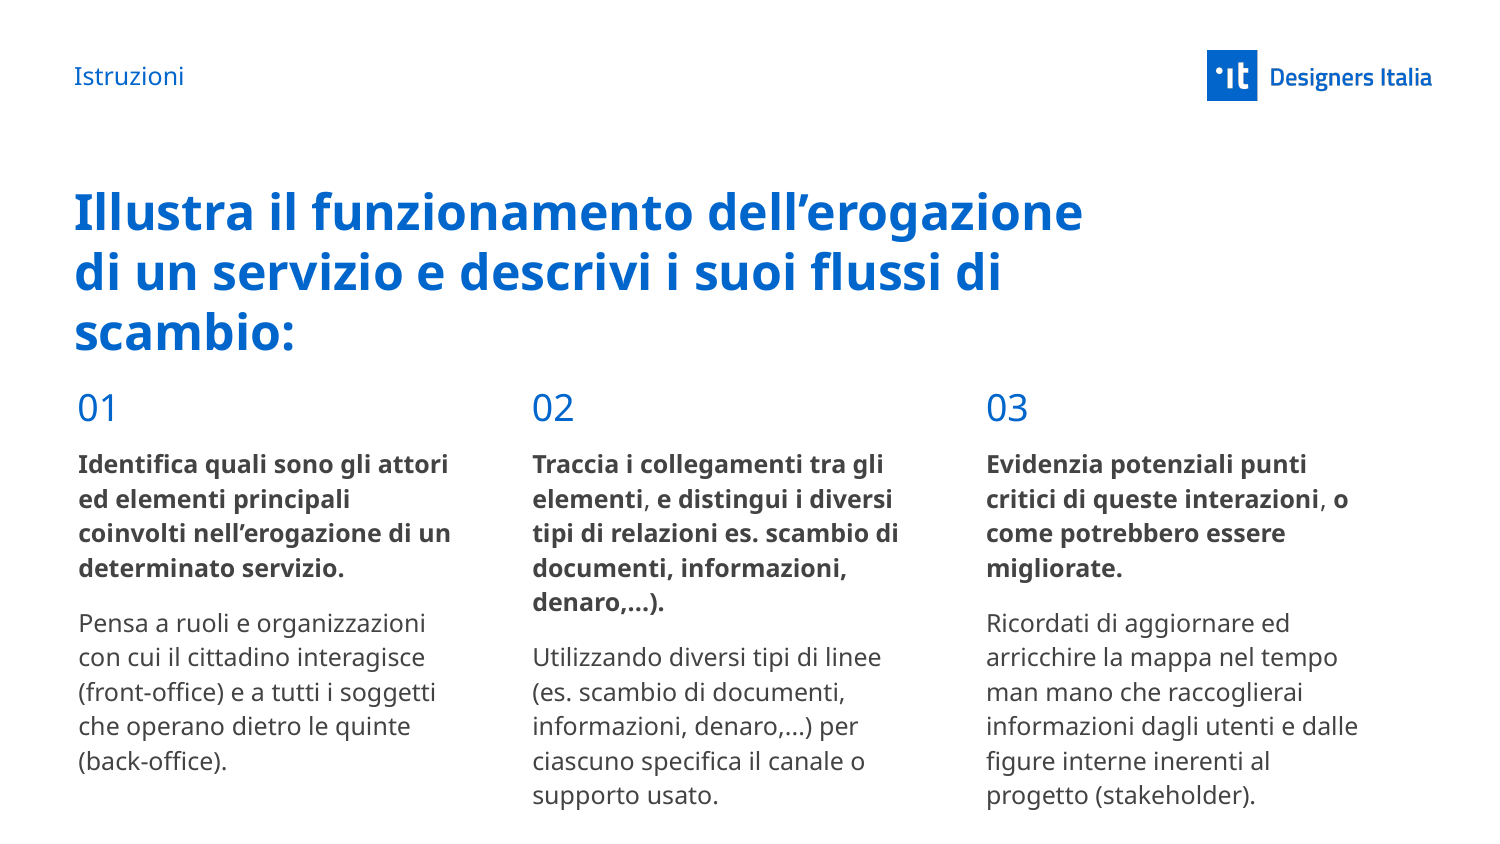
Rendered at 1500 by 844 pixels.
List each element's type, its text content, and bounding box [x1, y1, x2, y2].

text_box Istruzioni [59, 52, 696, 99]
text_box 02 [516, 383, 601, 430]
text_box Evidenzia potenziali punti critici di queste interazioni, o come potrebbero essere migliorate. Ricordati di aggiornare ed arricchire la mappa nel tempo man mano che raccoglierai informazioni dagli utenti e dalle figure interne inerenti al progetto (stakeholder). [971, 429, 1382, 615]
text_box 01 [62, 383, 146, 430]
text_box Identifica quali sono gli attori ed elementi principali coinvolti nell’erogazione di un determinato servizio. Pensa a ruoli e organizzazioni con cui il cittadino interagisce (front-office) e a tutti i soggetti che operano dietro le quinte (back-office). [63, 429, 474, 615]
text_box 03 [971, 383, 1055, 430]
text_box Traccia i collegamenti tra gli elementi, e distingui i diversi tipi di relazioni es. scambio di documenti, informazioni, denaro,...). Utilizzando diversi tipi di linee (es. scambio di documenti, informazioni, denaro,...) per ciascuno specifica il canale o supporto usato. [517, 429, 928, 615]
text_box Illustra il funzionamento dell’erogazione di un servizio e descrivi i suoi flussi di scambio: [59, 165, 1149, 266]
picture [1207, 50, 1445, 101]
